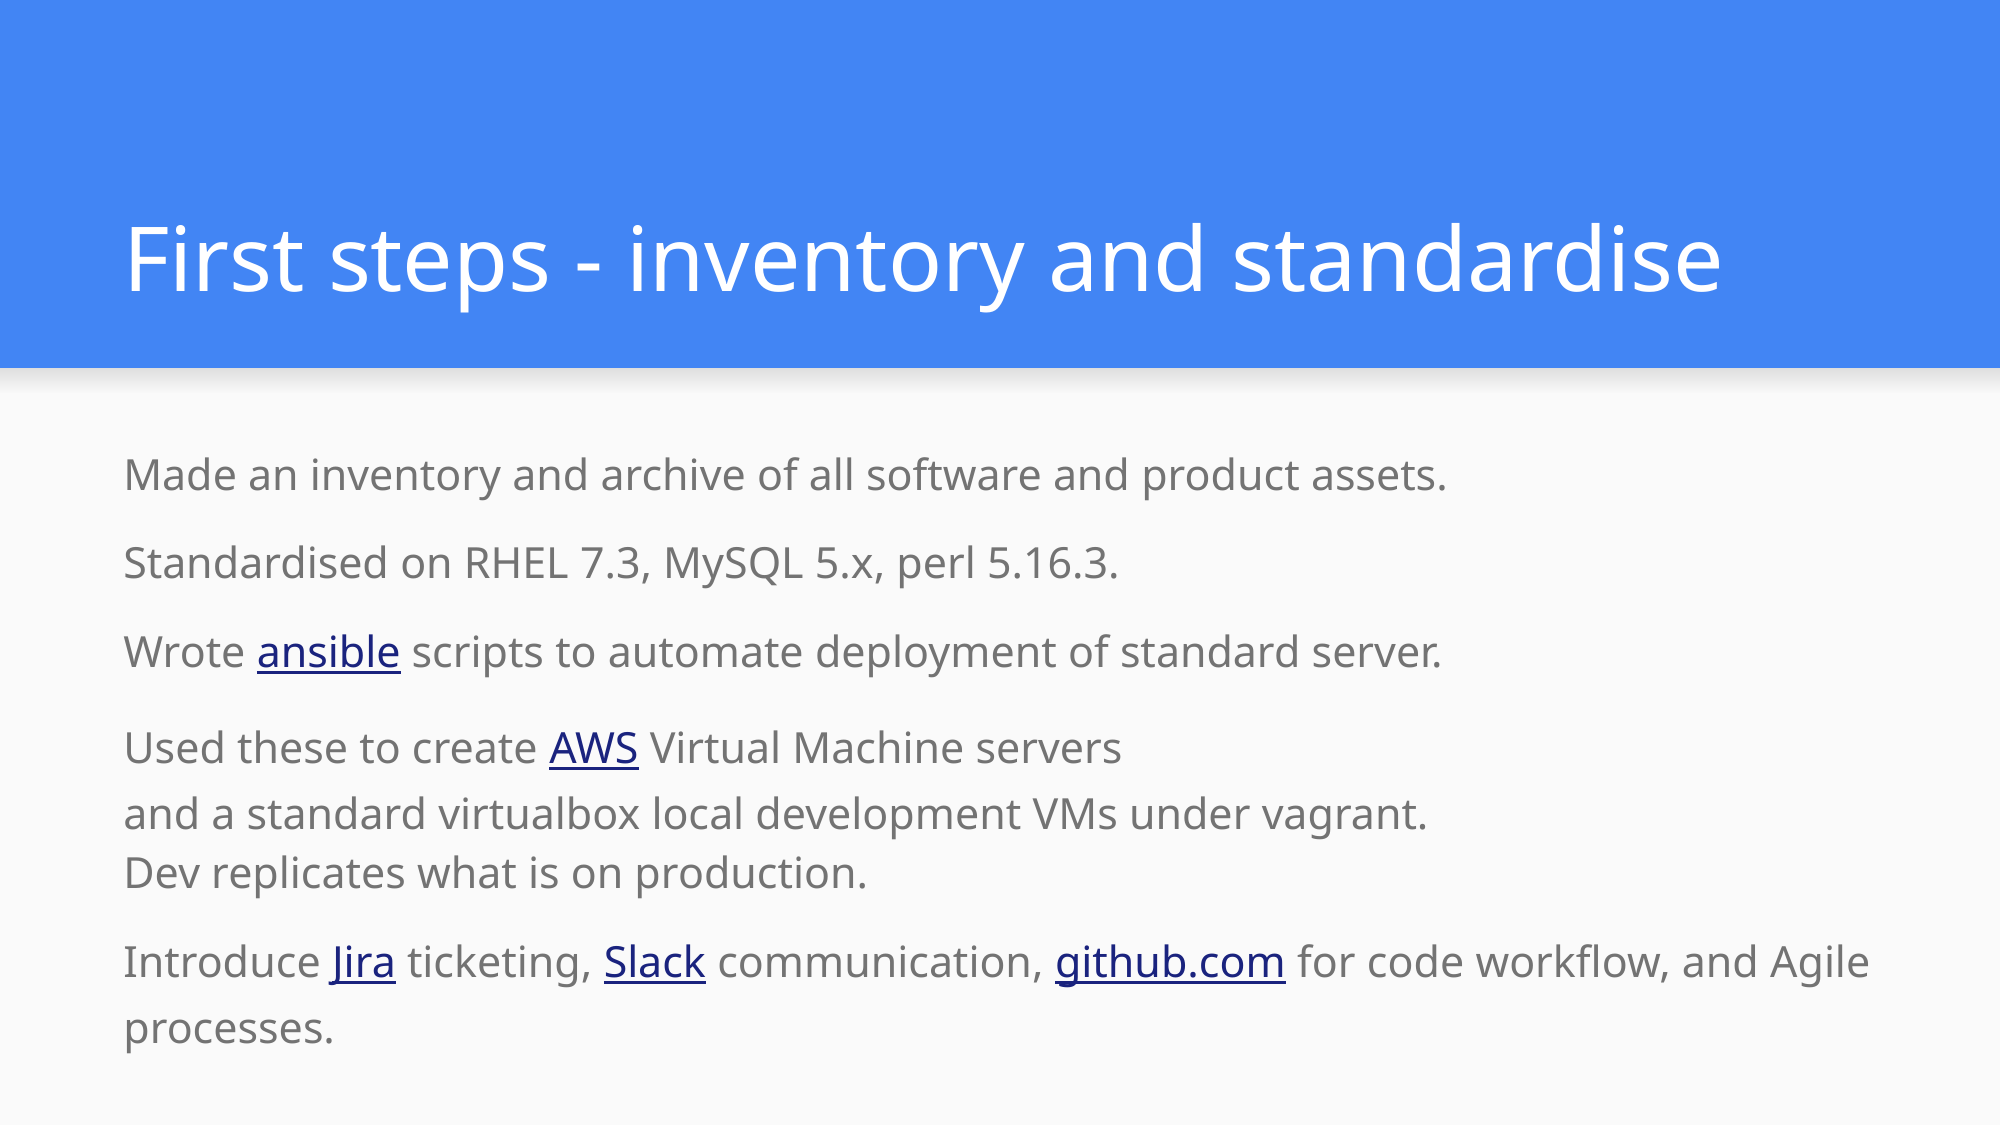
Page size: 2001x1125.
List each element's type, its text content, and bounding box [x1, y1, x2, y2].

title First steps - inventory and standardise [103, 161, 1902, 330]
list Made an inventory and archive of all software and product assets. Standardised on RHEL 7.3, MySQL 5.x, perl 5.16.3. Wrote ansible scripts to automate deployment of standard server. Used these to create AWS Virtual Machine servers and a standard virtualbox local development VMs under vagrant. Dev replicates what is on production. Introduce Jira ticketing, Slack communication, github.com for code workflow, and Agile processes. [103, 419, 1902, 1077]
